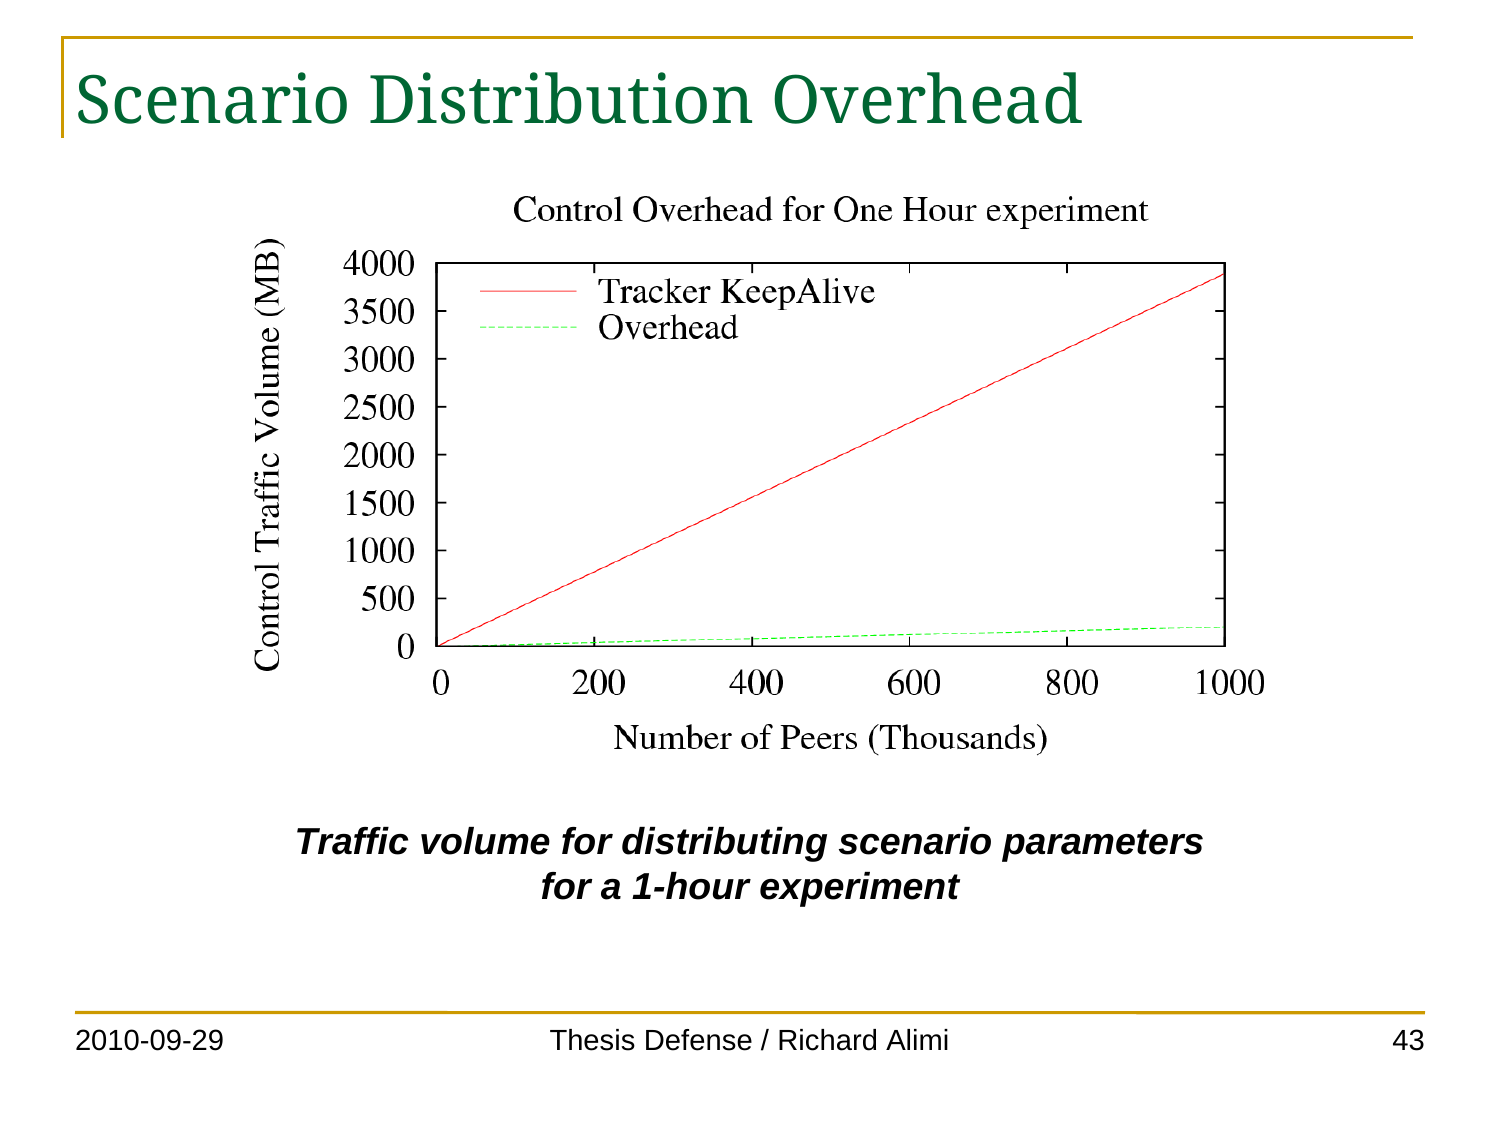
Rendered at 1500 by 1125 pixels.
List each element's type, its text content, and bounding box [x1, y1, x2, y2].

text_box Traffic volume for distributing scenario parameters for a 1-hour experiment [279, 809, 1221, 915]
picture [230, 178, 1270, 759]
title Scenario Distribution Overhead [75, 52, 1425, 143]
